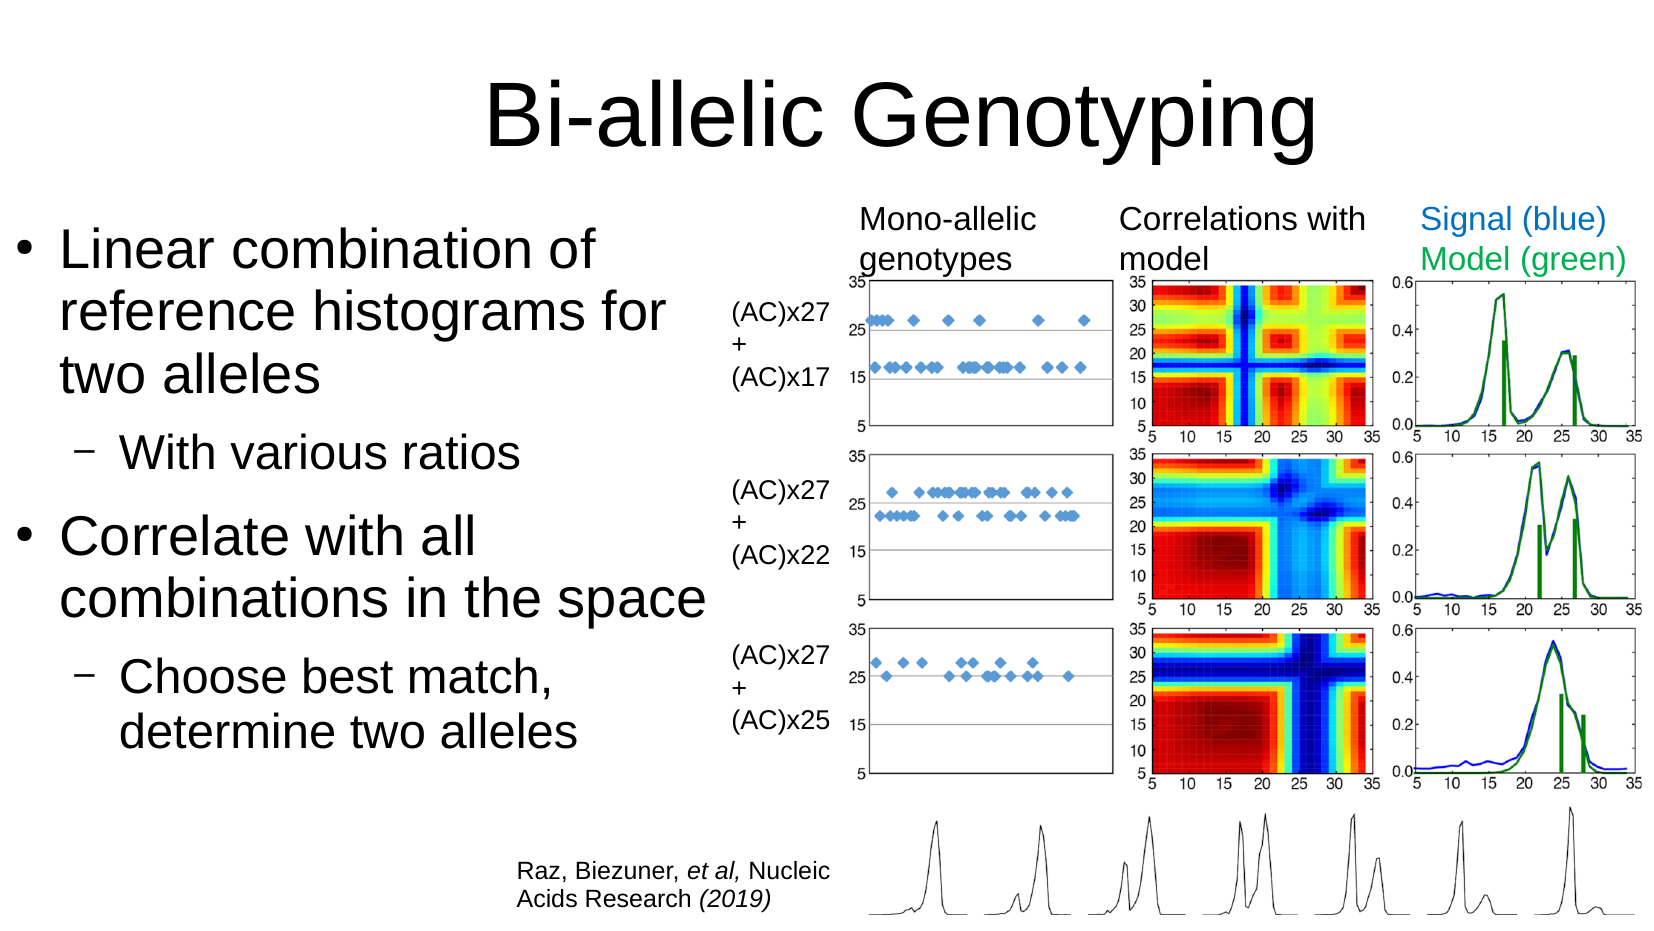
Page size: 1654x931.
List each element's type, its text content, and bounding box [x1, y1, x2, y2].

text_box Signal (blue) Model (green) [1405, 189, 1654, 285]
text_box (AC)x27 + (AC)x25 [716, 630, 916, 743]
title Bi-allelic Genotyping [94, 37, 1583, 193]
text_box Raz, Biezuner, et al, Nucleic Acids Research (2019) [501, 865, 851, 904]
list Linear combination of reference histograms for two alleles With various ratios Correlate with all combinations in the space Choose best match, determine two alleles [0, 217, 715, 827]
text_box (AC)x27 + (AC)x22 [716, 465, 916, 578]
picture [844, 285, 1642, 915]
text_box Correlations with model [1104, 193, 1405, 285]
text_box Mono-allelic genotypes [844, 193, 1104, 285]
text_box (AC)x27 + (AC)x17 [716, 286, 916, 400]
